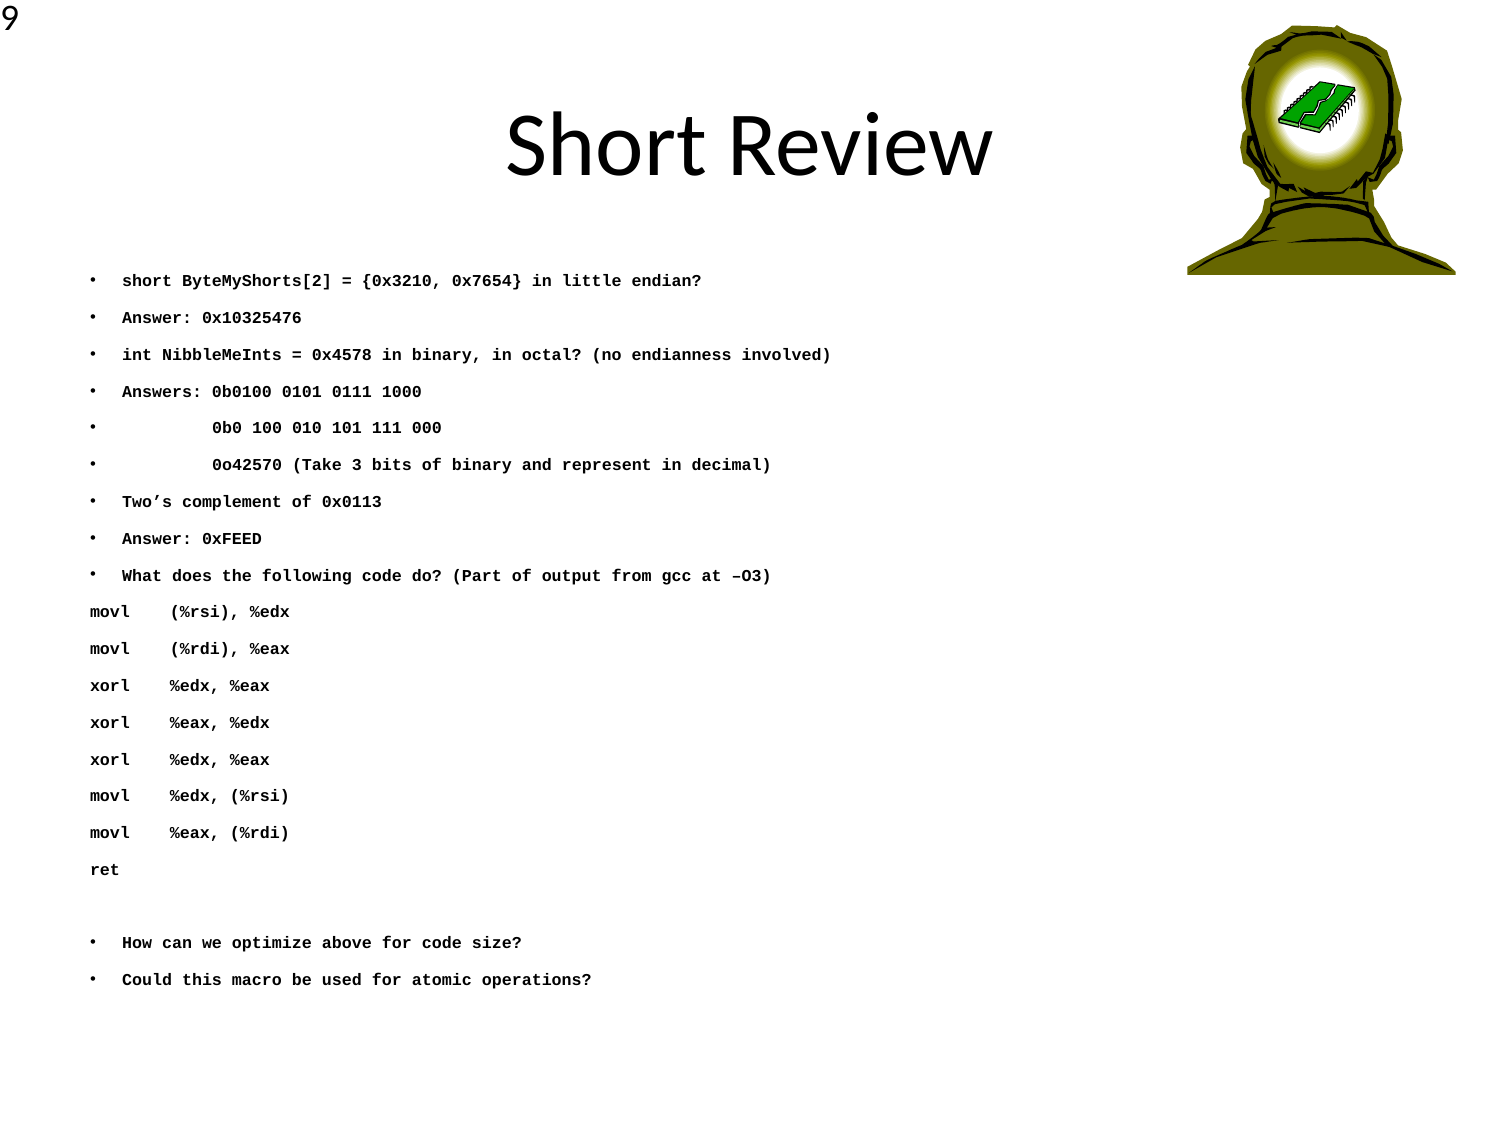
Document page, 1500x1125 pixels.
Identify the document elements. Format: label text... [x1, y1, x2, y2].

picture [1187, 24, 1456, 275]
title Short Review [75, 45, 1187, 233]
list short ByteMyShorts[2] = {0x3210, 0x7654} in little endian? Answer: 0x10325476 int NibbleMeInts = 0x4578 in binary, in octal? (no endianness involved) Answers: 0b0100 0101 0111 1000 0b0 100 010 101 111 000 0o42570 (Take 3 bits of binary and represent in decimal) Two’s complement of 0x0113 Answer: 0xFEED What does the following code do? (Part of output from gcc at –O3) movl (%rsi), %edx movl (%rdi), %eax xorl %edx, %eax xorl %eax, %edx xorl %edx, %eax movl %edx, (%rsi) movl %eax, (%rdi) ret How can we optimize above for code size? Could this macro be used for atomic operations? [75, 262, 1425, 1005]
